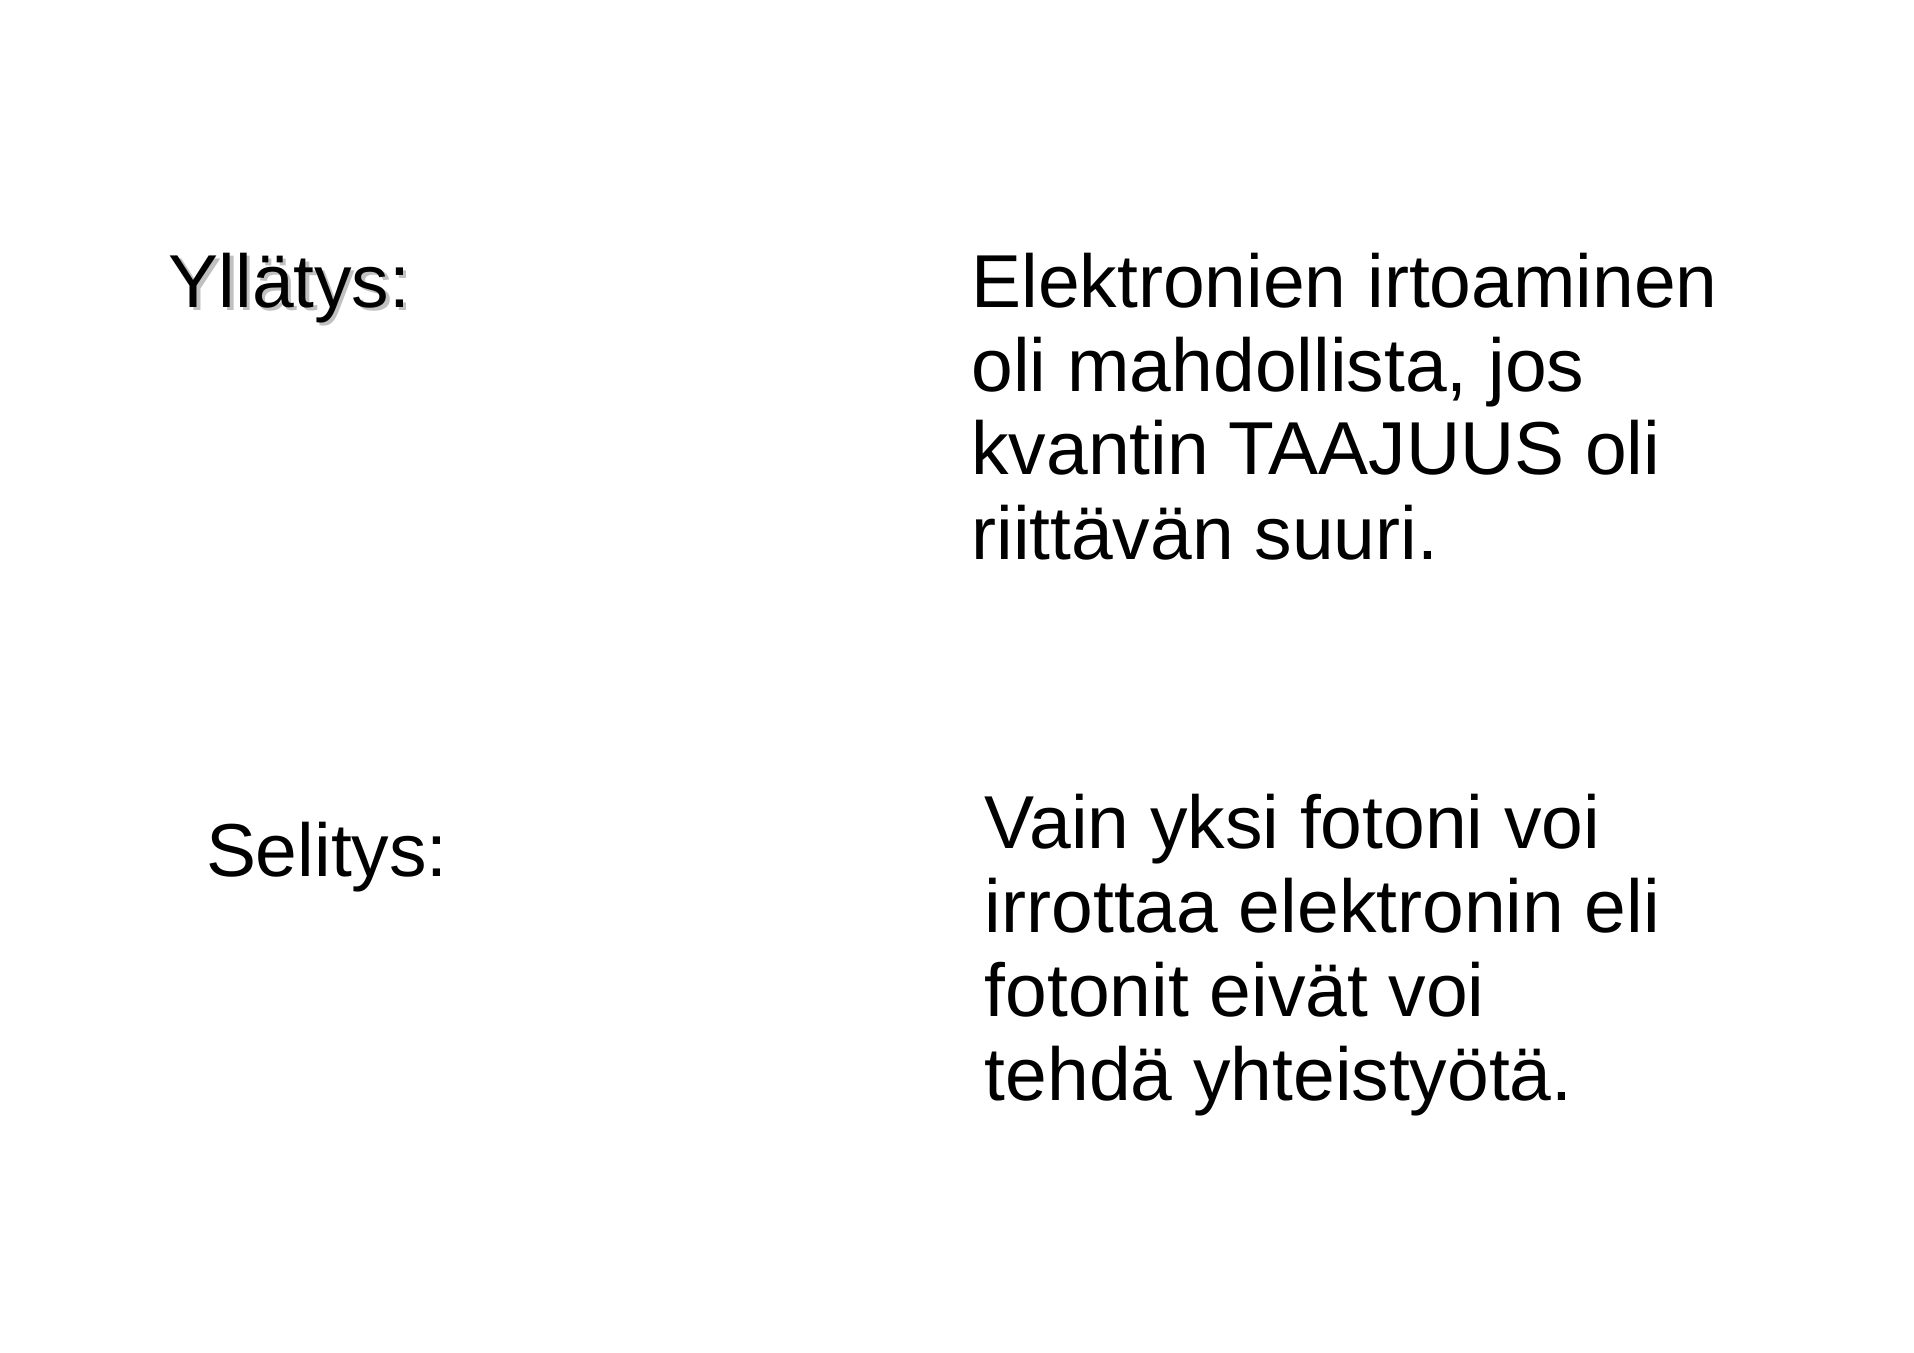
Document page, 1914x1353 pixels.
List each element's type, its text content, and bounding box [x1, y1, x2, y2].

text_box Elektronien irtoaminen oli mahdollista, jos kvantin TAAJUUS oli riittävän suuri. [956, 231, 1805, 706]
text_box Selitys: [191, 800, 698, 1092]
text_box Yllätys: [153, 231, 575, 523]
text_box Vain yksi fotoni voi irrottaa elektronin eli fotonit eivät voi tehdä yhteistyötä. [970, 772, 1692, 1247]
